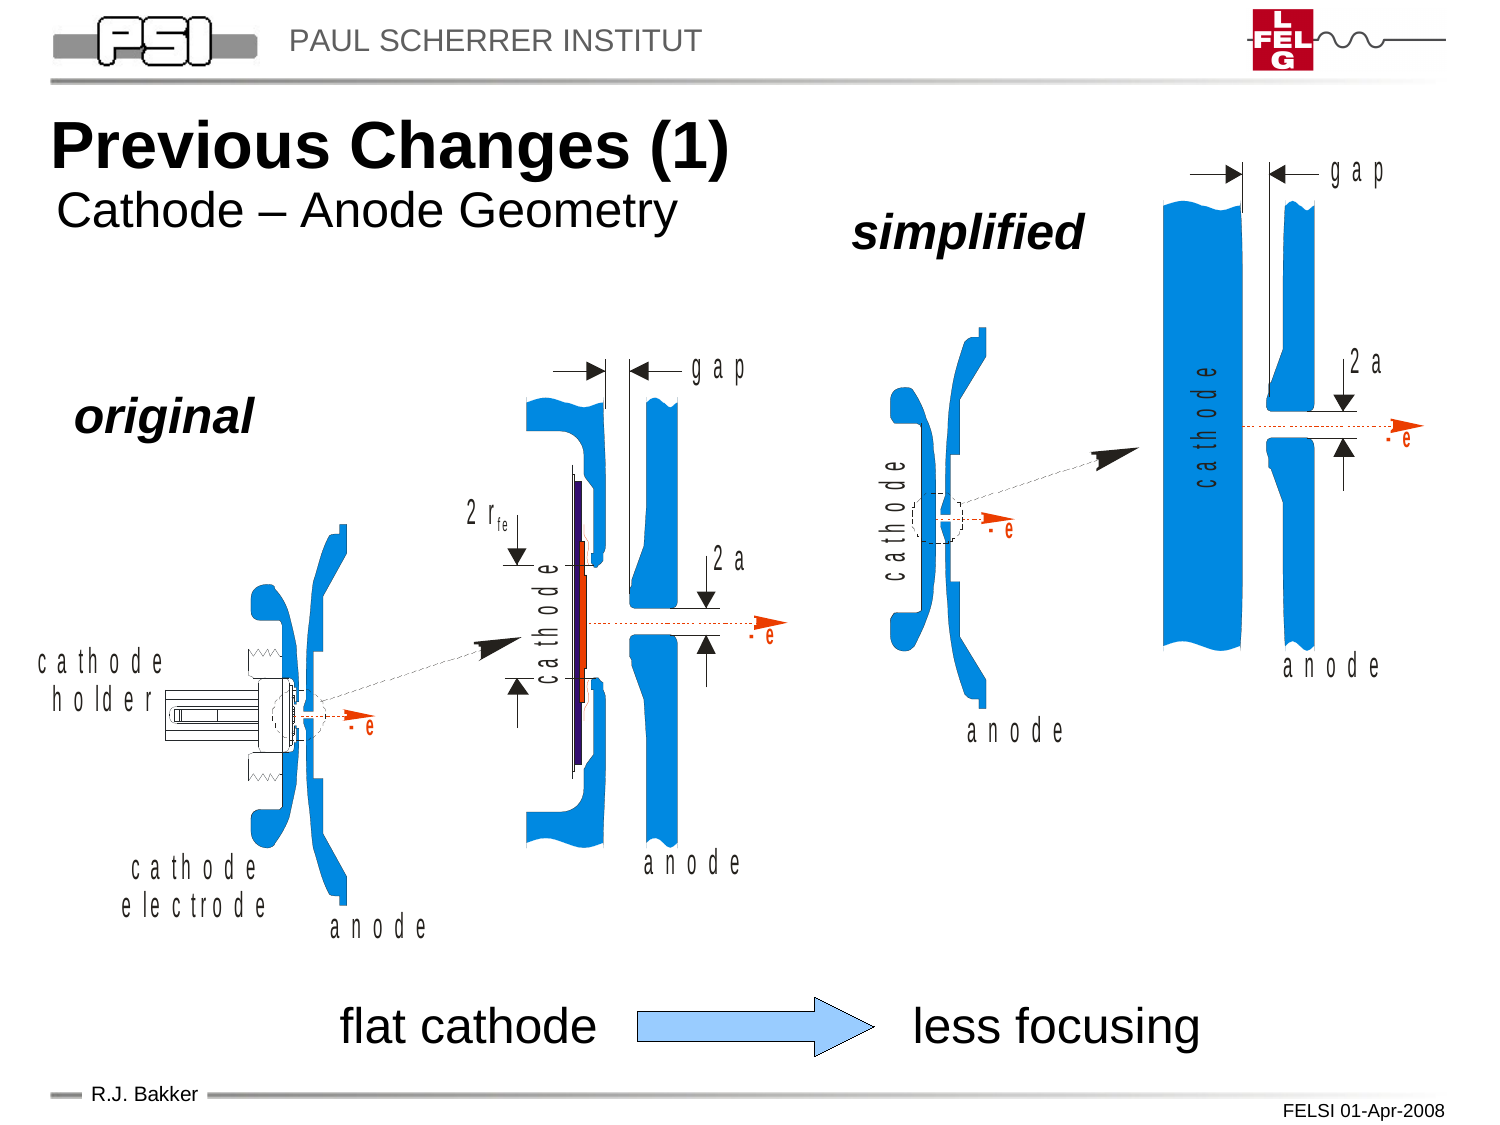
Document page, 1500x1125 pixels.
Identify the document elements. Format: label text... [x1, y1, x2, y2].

picture [208, 1092, 1447, 1099]
text_box flat cathode [324, 991, 613, 1062]
picture [35, 354, 794, 945]
title Previous Changes (1) [50, 101, 1450, 190]
picture [50, 1092, 82, 1099]
text_box Cathode – Anode Geometry [41, 175, 694, 246]
text_box original [59, 380, 270, 453]
text_box [637, 997, 875, 1057]
picture [52, 15, 260, 69]
text_box simplified [836, 196, 1100, 269]
picture [1246, 8, 1447, 72]
text_box less focusing [897, 991, 1217, 1062]
picture [50, 78, 1447, 85]
picture [875, 157, 1432, 748]
